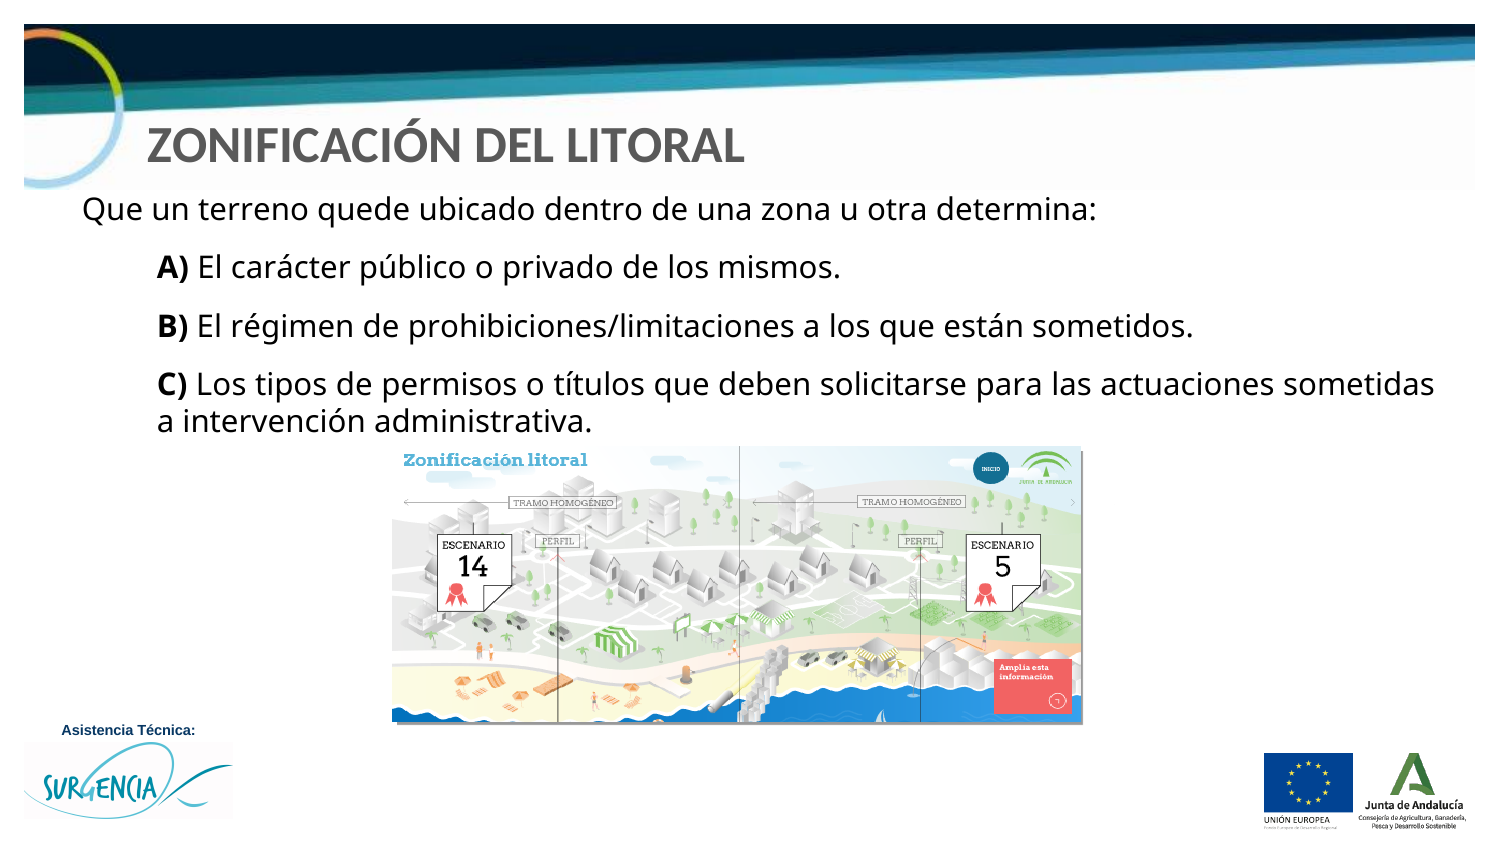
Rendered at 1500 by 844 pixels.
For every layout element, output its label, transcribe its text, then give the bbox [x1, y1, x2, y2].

picture [24, 24, 1475, 190]
text_box Asistencia Técnica: [41, 705, 216, 754]
picture [1264, 753, 1476, 830]
picture [392, 447, 1081, 722]
picture [24, 742, 233, 819]
text_box Que un terreno quede ubicado dentro de una zona u otra determina: A) El carácter público o privado de los mismos. B) El régimen de prohibiciones/limitaciones a los que están sometidos. C) Los tipos de permisos o títulos que deben solicitarse para las actuaciones sometidas a intervención administrativa. [81, 189, 1437, 464]
text_box ZONIFICACIÓN DEL LITORAL [121, 95, 910, 189]
